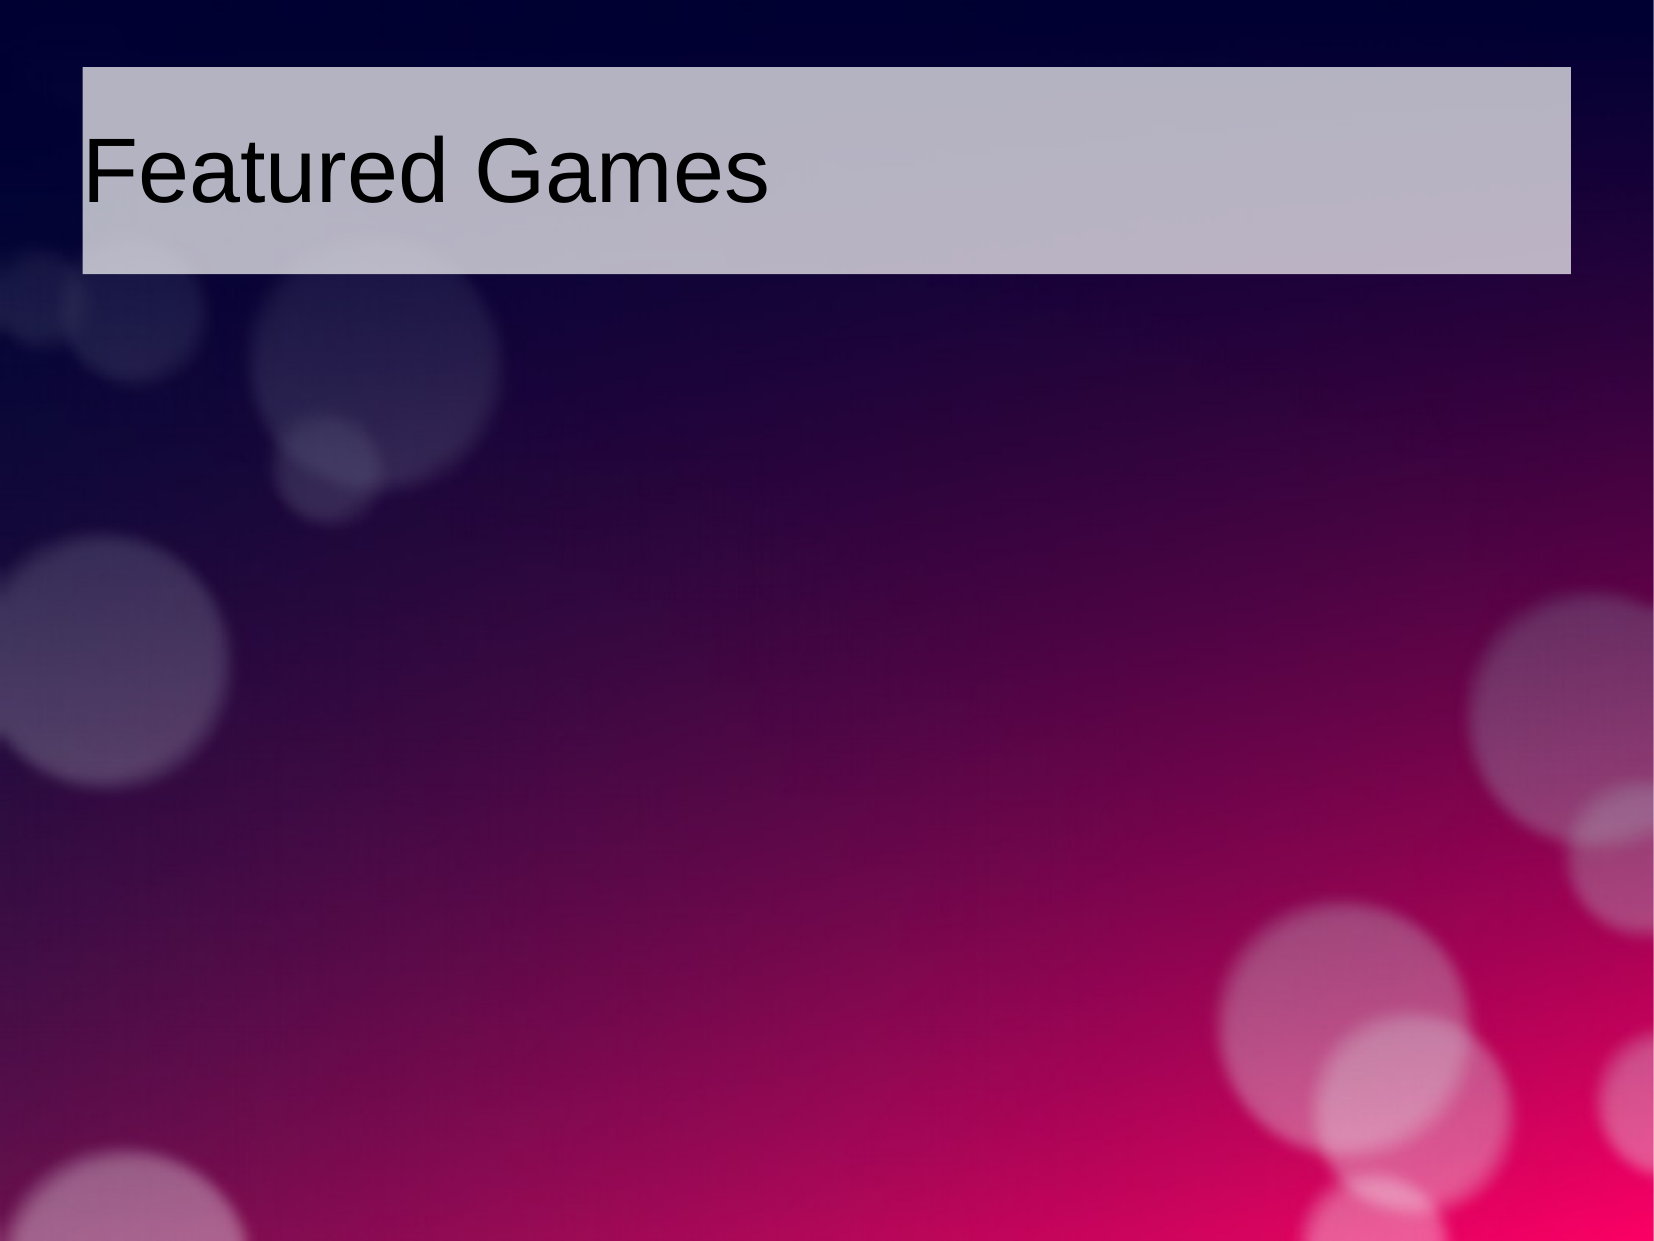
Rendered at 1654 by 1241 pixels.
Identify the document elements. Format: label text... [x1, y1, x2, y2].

title Featured Games [82, 67, 1571, 275]
picture [0, 0, 1654, 1241]
